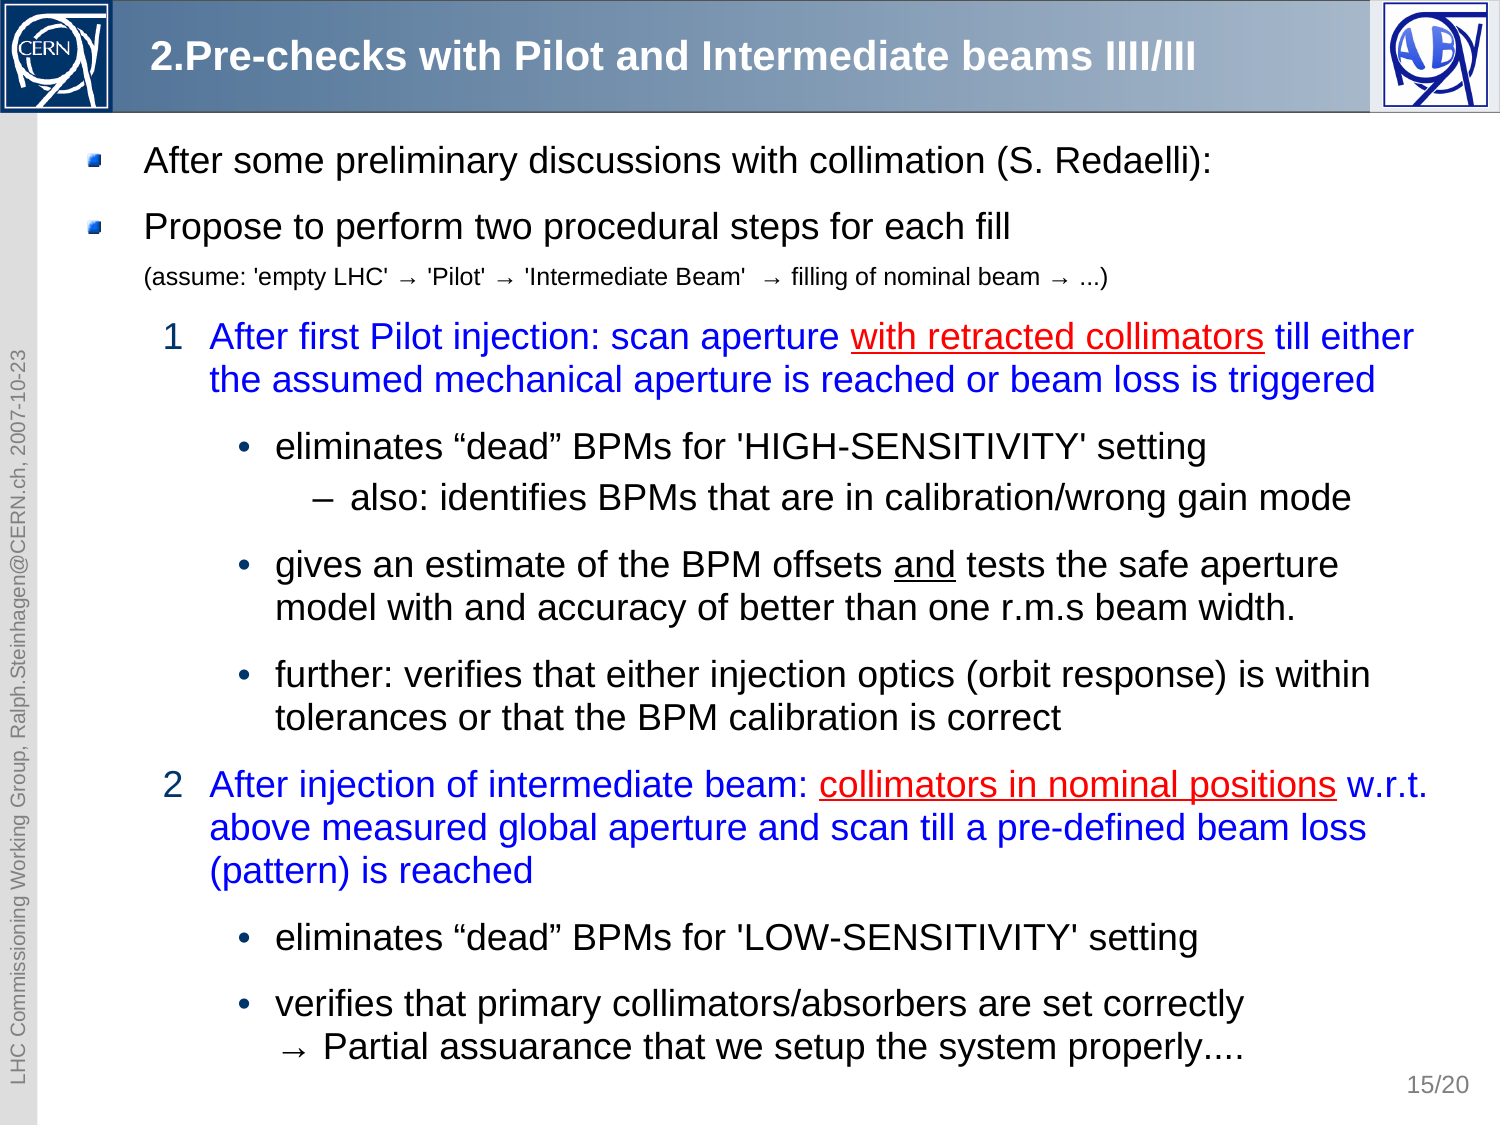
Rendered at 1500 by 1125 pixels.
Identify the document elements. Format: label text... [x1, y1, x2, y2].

picture [0, 0, 113, 113]
title 2.Pre-checks with Pilot and Intermediate beams IIII/III [150, 0, 1201, 113]
list After some preliminary discussions with collimation (S. Redaelli): Propose to perform two procedural steps for each fill (assume: 'empty LHC' → 'Pilot' → 'Intermediate Beam' → filling of nominal beam → ...) After first Pilot injection: scan aperture with retracted collimators till either the assumed mechanical aperture is reached or beam loss is triggered eliminates “dead” BPMs for 'HIGH-SENSITIVITY' setting also: identifies BPMs that are in calibration/wrong gain mode gives an estimate of the BPM offsets and tests the safe aperture model with and accuracy of better than one r.m.s beam width. further: verifies that either injection optics (orbit response) is within tolerances or that the BPM calibration is correct After injection of intermediate beam: collimators in nominal positions w.r.t. above measured global aperture and scan till a pre-defined beam loss (pattern) is reached eliminates “dead” BPMs for 'LOW-SENSITIVITY' setting verifies that primary collimators/absorbers are set correctly → Partial assuarance that we setup the system properly.... [87, 137, 1438, 1069]
picture [1382, 1, 1489, 108]
